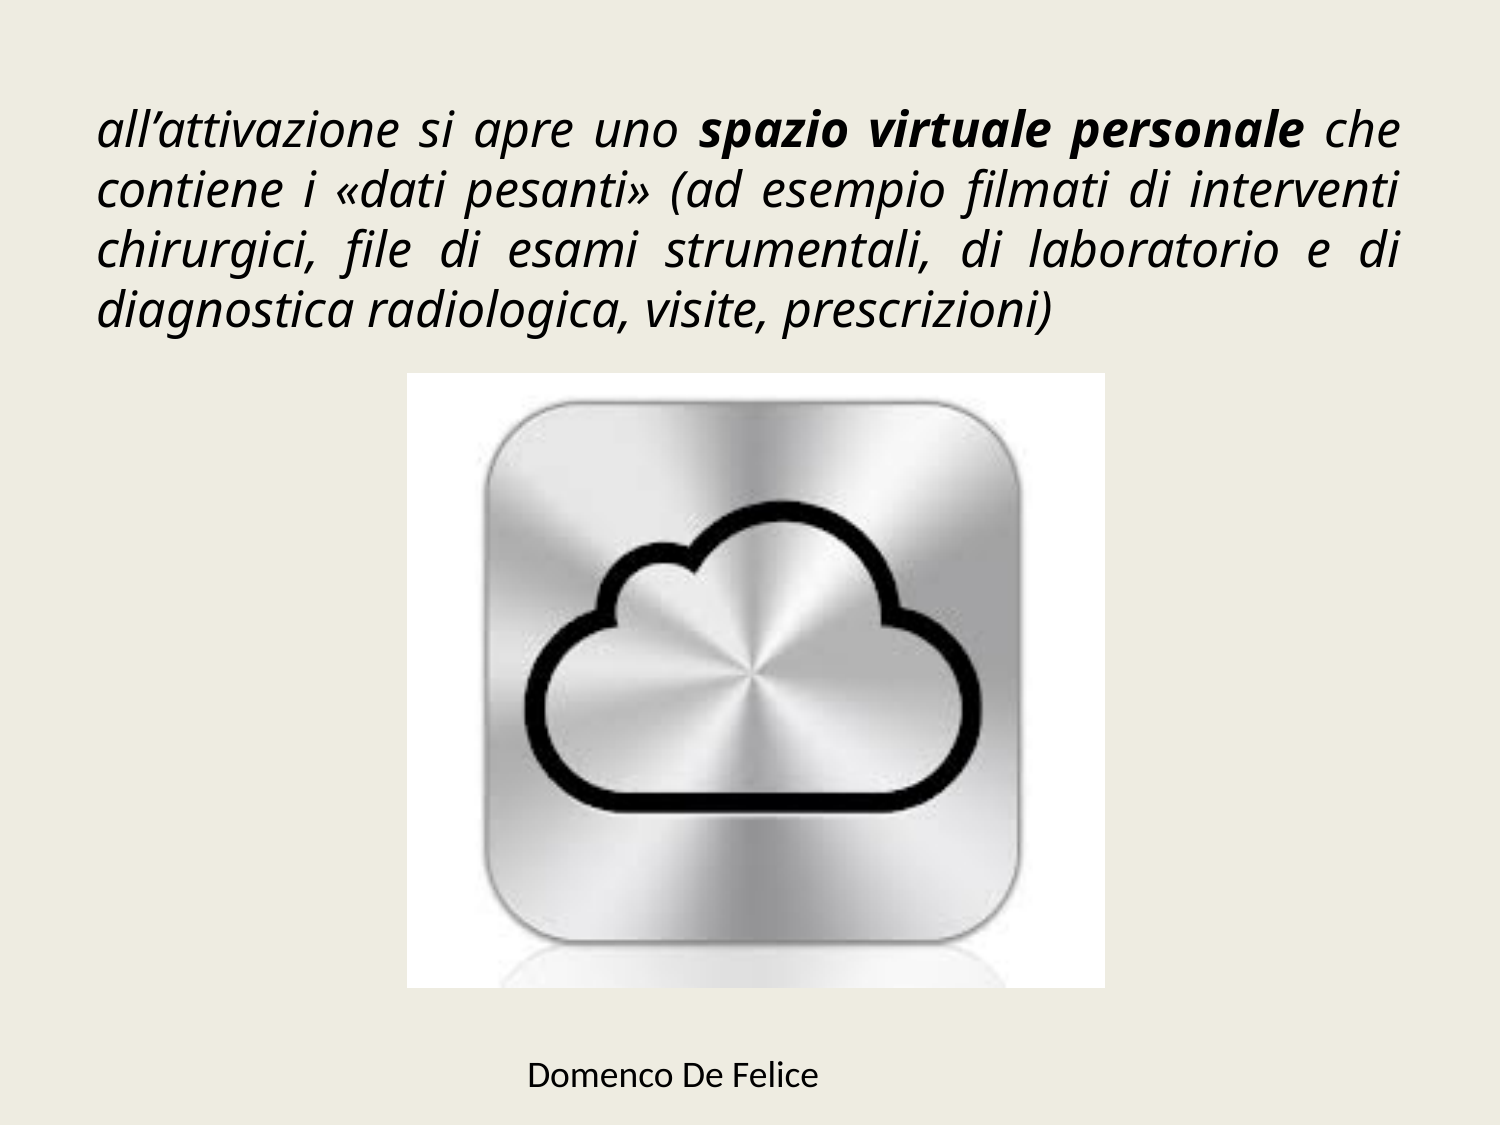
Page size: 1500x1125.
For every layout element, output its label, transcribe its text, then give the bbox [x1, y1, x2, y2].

picture [407, 373, 1105, 988]
text_box all’attivazione si apre uno spazio virtuale personale che contiene i «dati pesanti» (ad esempio filmati di interventi chirurgici, file di esami strumentali, di laboratorio e di diagnostica radiologica, visite, prescrizioni) [81, 90, 1417, 346]
footer Domenco De Felice [512, 1042, 988, 1103]
